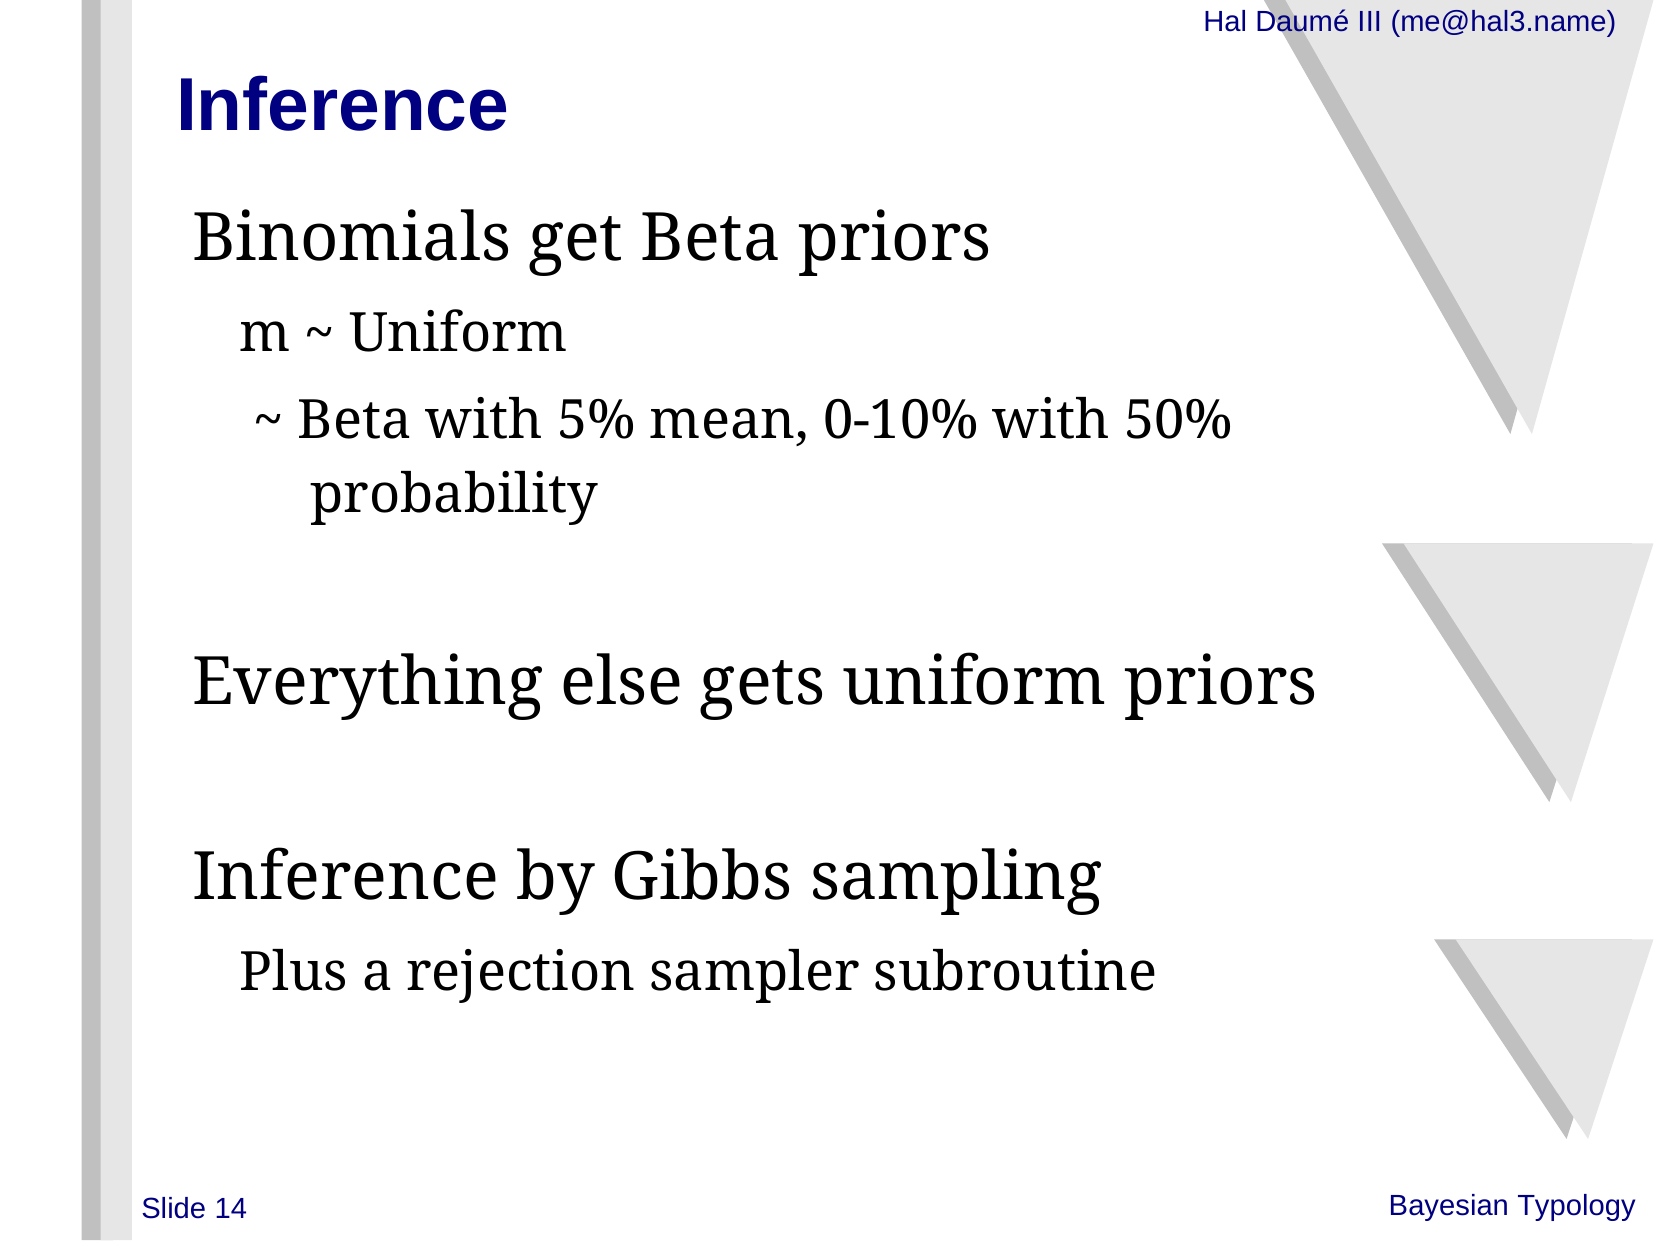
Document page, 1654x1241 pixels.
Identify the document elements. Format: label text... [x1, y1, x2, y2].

title Inference [176, 44, 1509, 166]
list Binomials get Beta priors m ~ Uniform ~ Beta with 5% mean, 0-10% with 50% probability Everything else gets uniform priors Inference by Gibbs sampling Plus a rejection sampler subroutine [180, 188, 1512, 1127]
